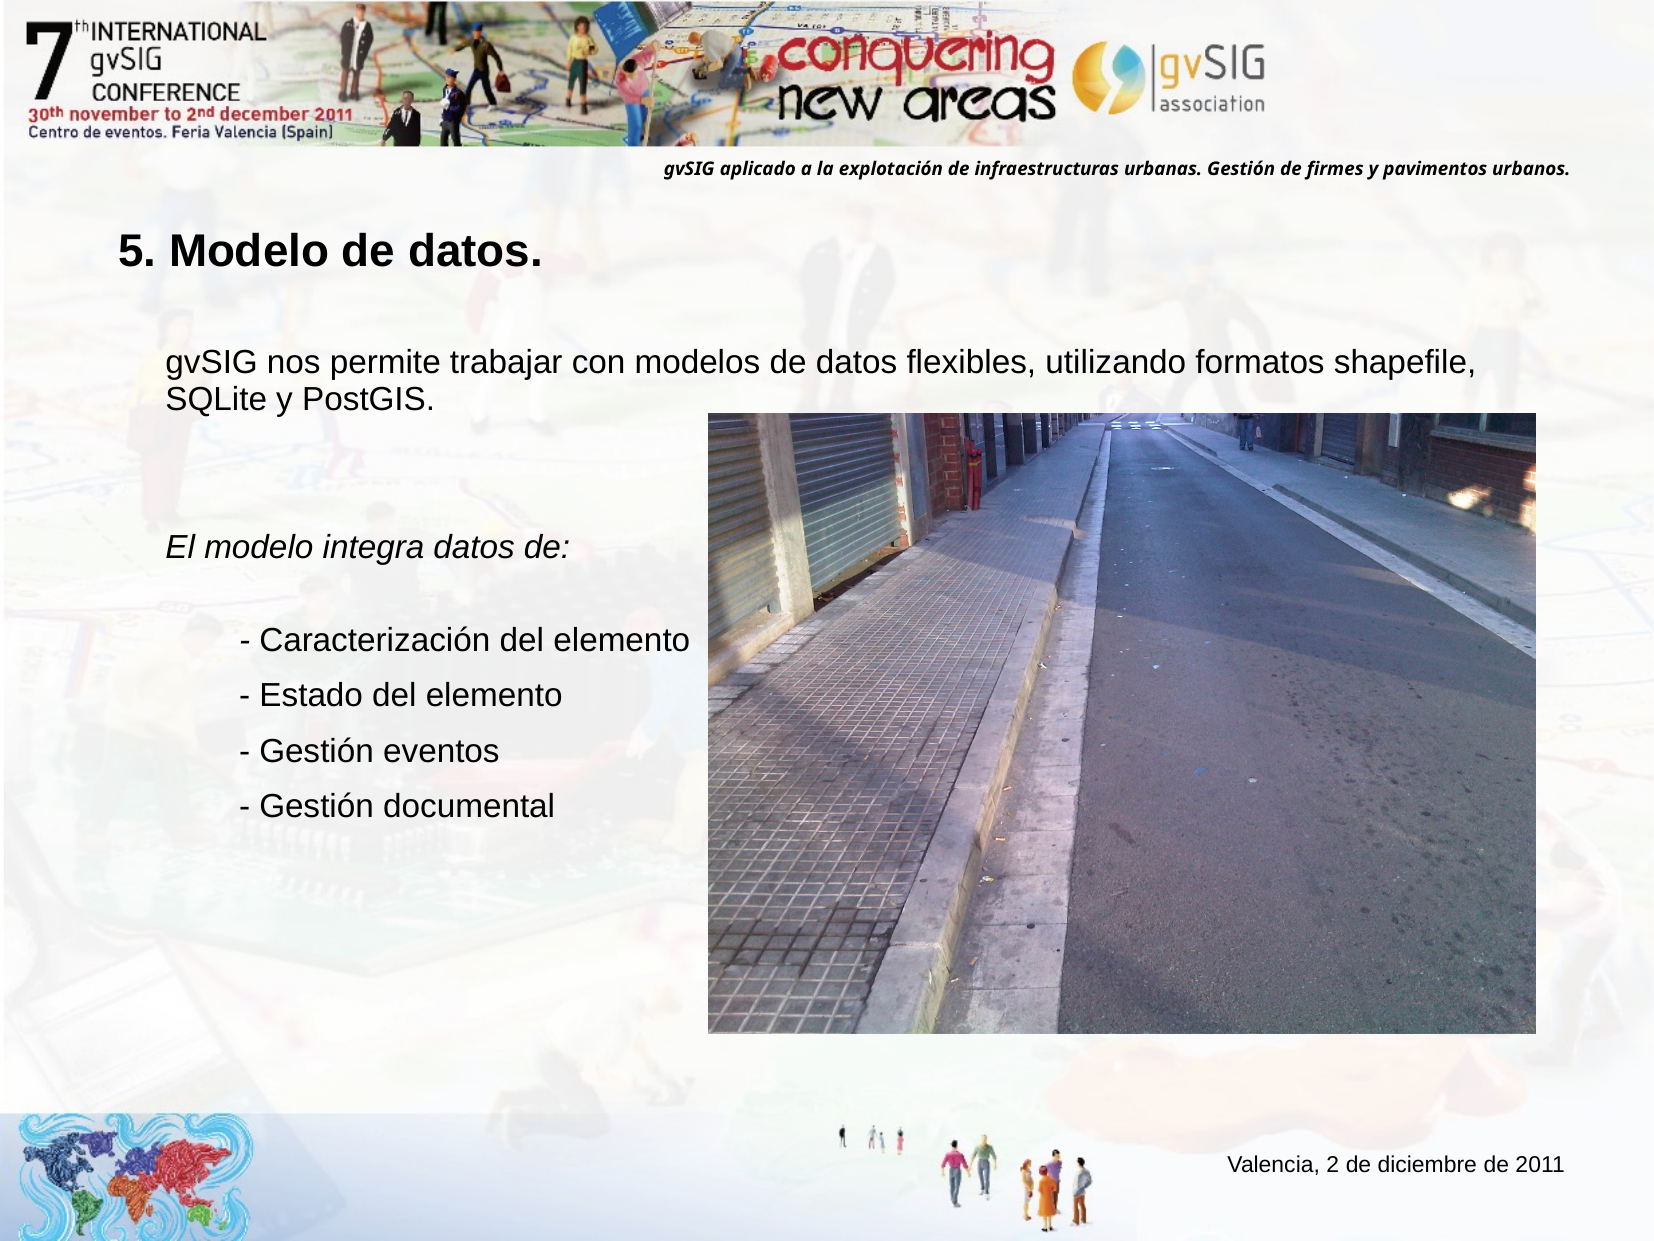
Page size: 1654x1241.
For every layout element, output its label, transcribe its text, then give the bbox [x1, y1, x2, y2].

text_box gvSIG nos permite trabajar con modelos de datos flexibles, utilizando formatos shapefile, SQLite y PostGIS. El modelo integra datos de: - Caracterización del elemento - Estado del elemento - Gestión eventos - Gestión documental [165, 343, 1554, 1048]
text_box 5. Modelo de datos. [118, 224, 798, 277]
picture [0, 0, 1654, 1241]
title gvSIG aplicado a la explotación de infraestructuras urbanas. Gestión de firmes y pavimentos urbanos. [88, 149, 1595, 188]
